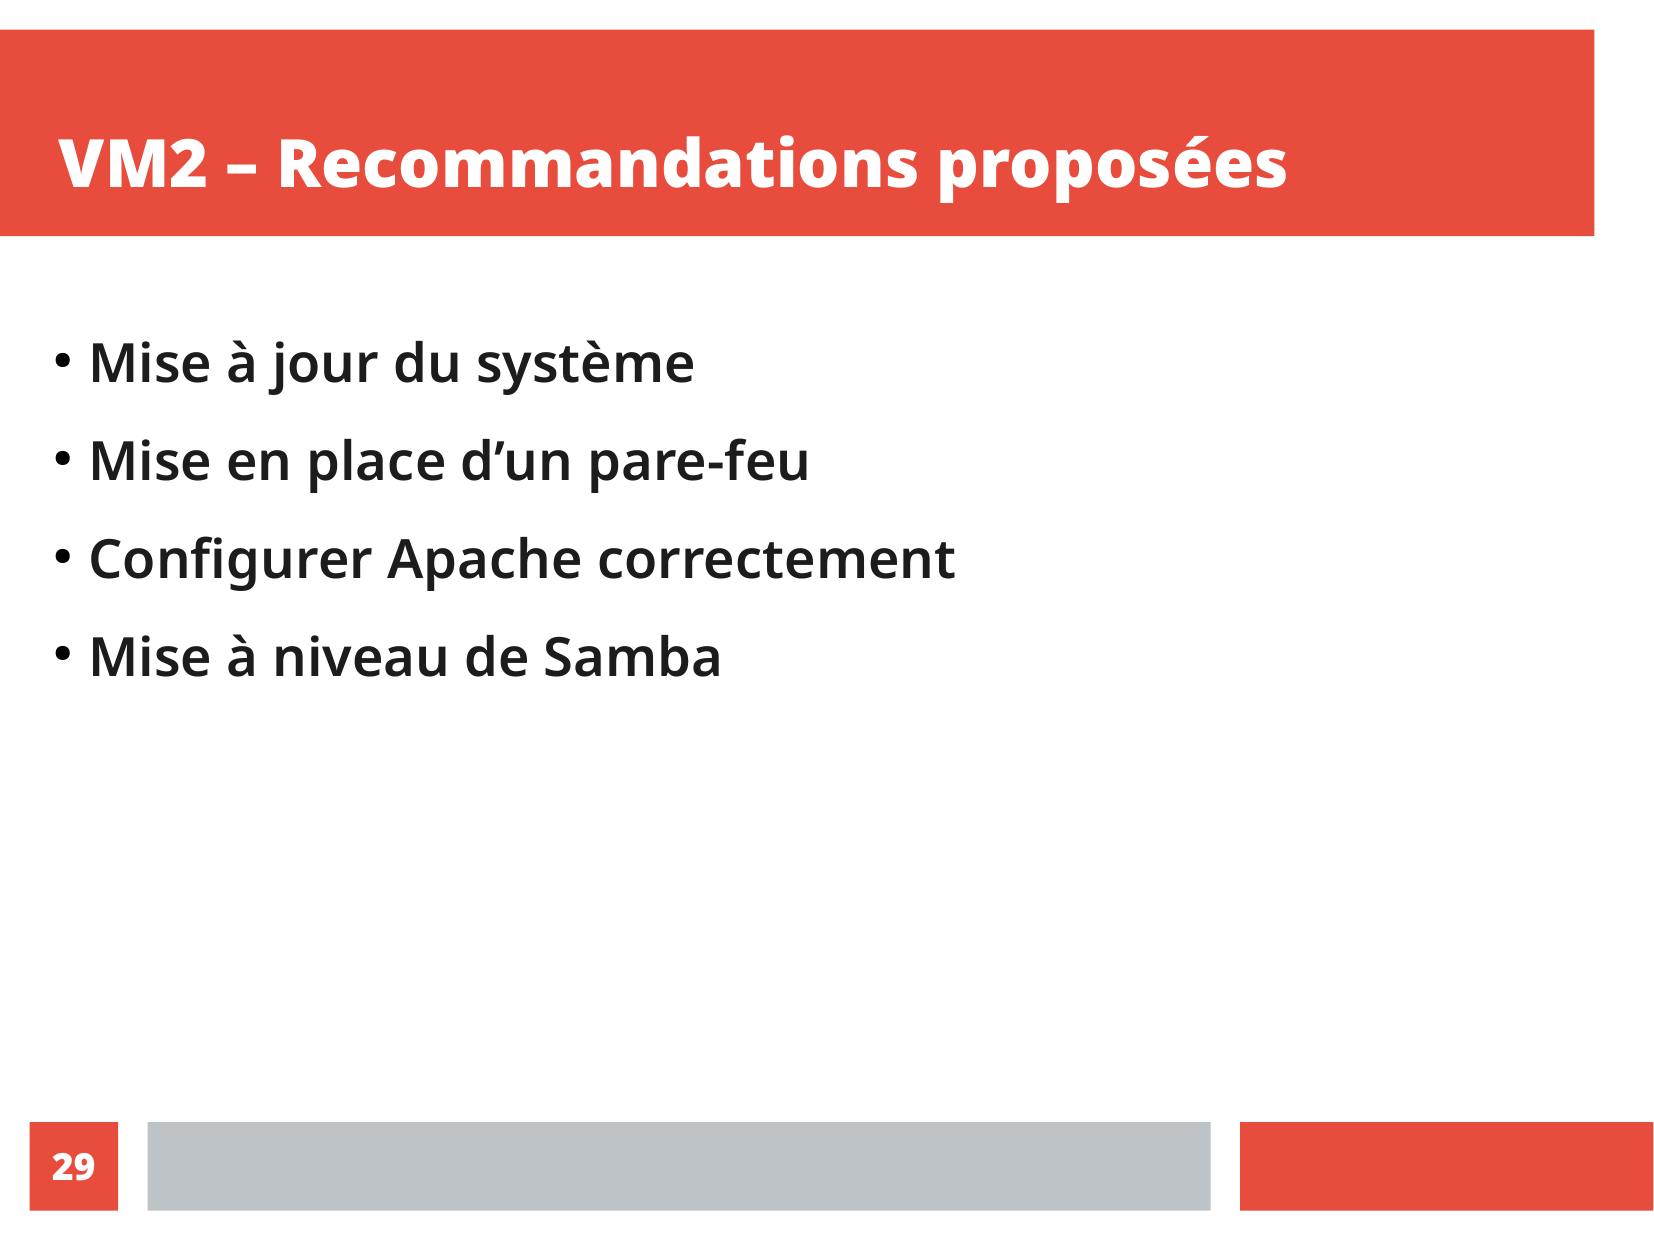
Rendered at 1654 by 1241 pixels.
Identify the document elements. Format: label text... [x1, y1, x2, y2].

list Mise à jour du système Mise en place d’un pare-feu Configurer Apache correctement Mise à niveau de Samba [53, 324, 1560, 1093]
title VM2 – Recommandations proposées [59, 59, 1595, 207]
